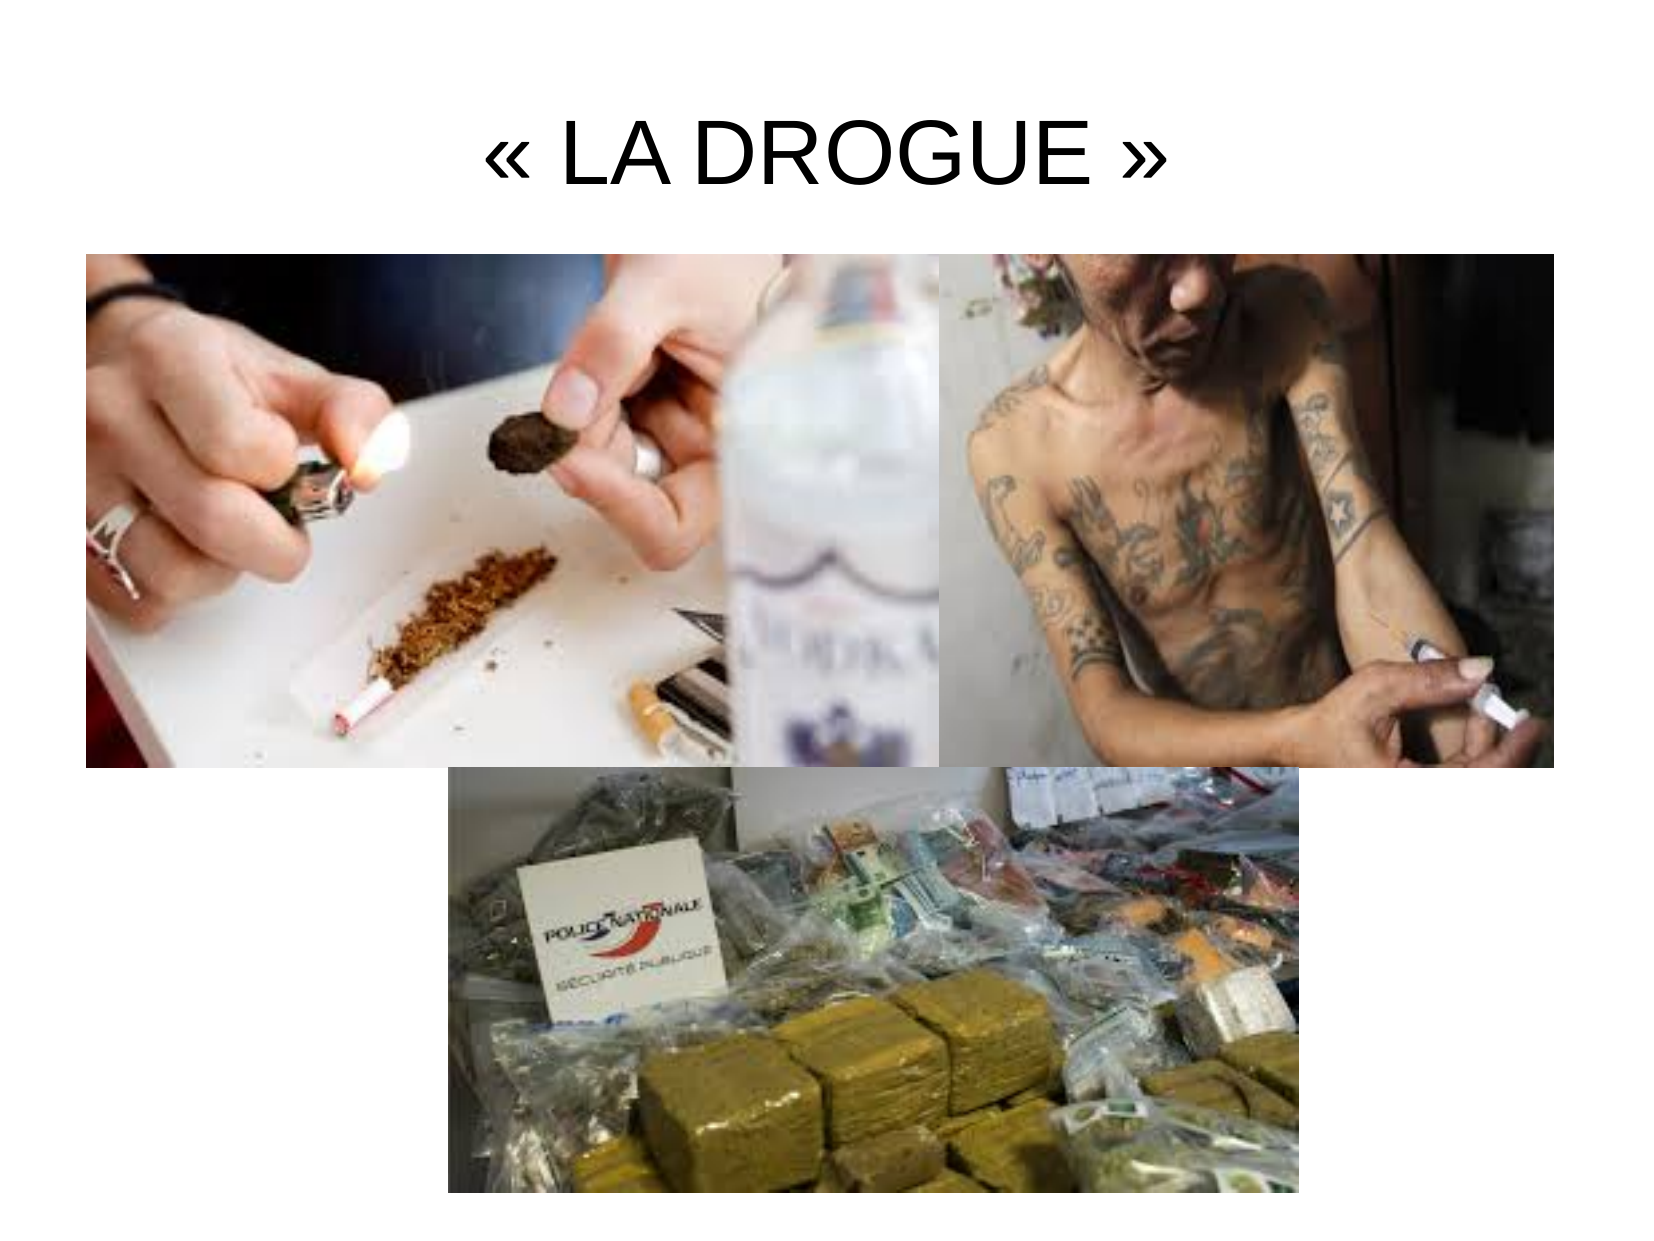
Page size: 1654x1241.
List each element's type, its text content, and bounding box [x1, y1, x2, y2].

picture [86, 254, 1554, 1193]
title « LA DROGUE » [82, 49, 1571, 257]
